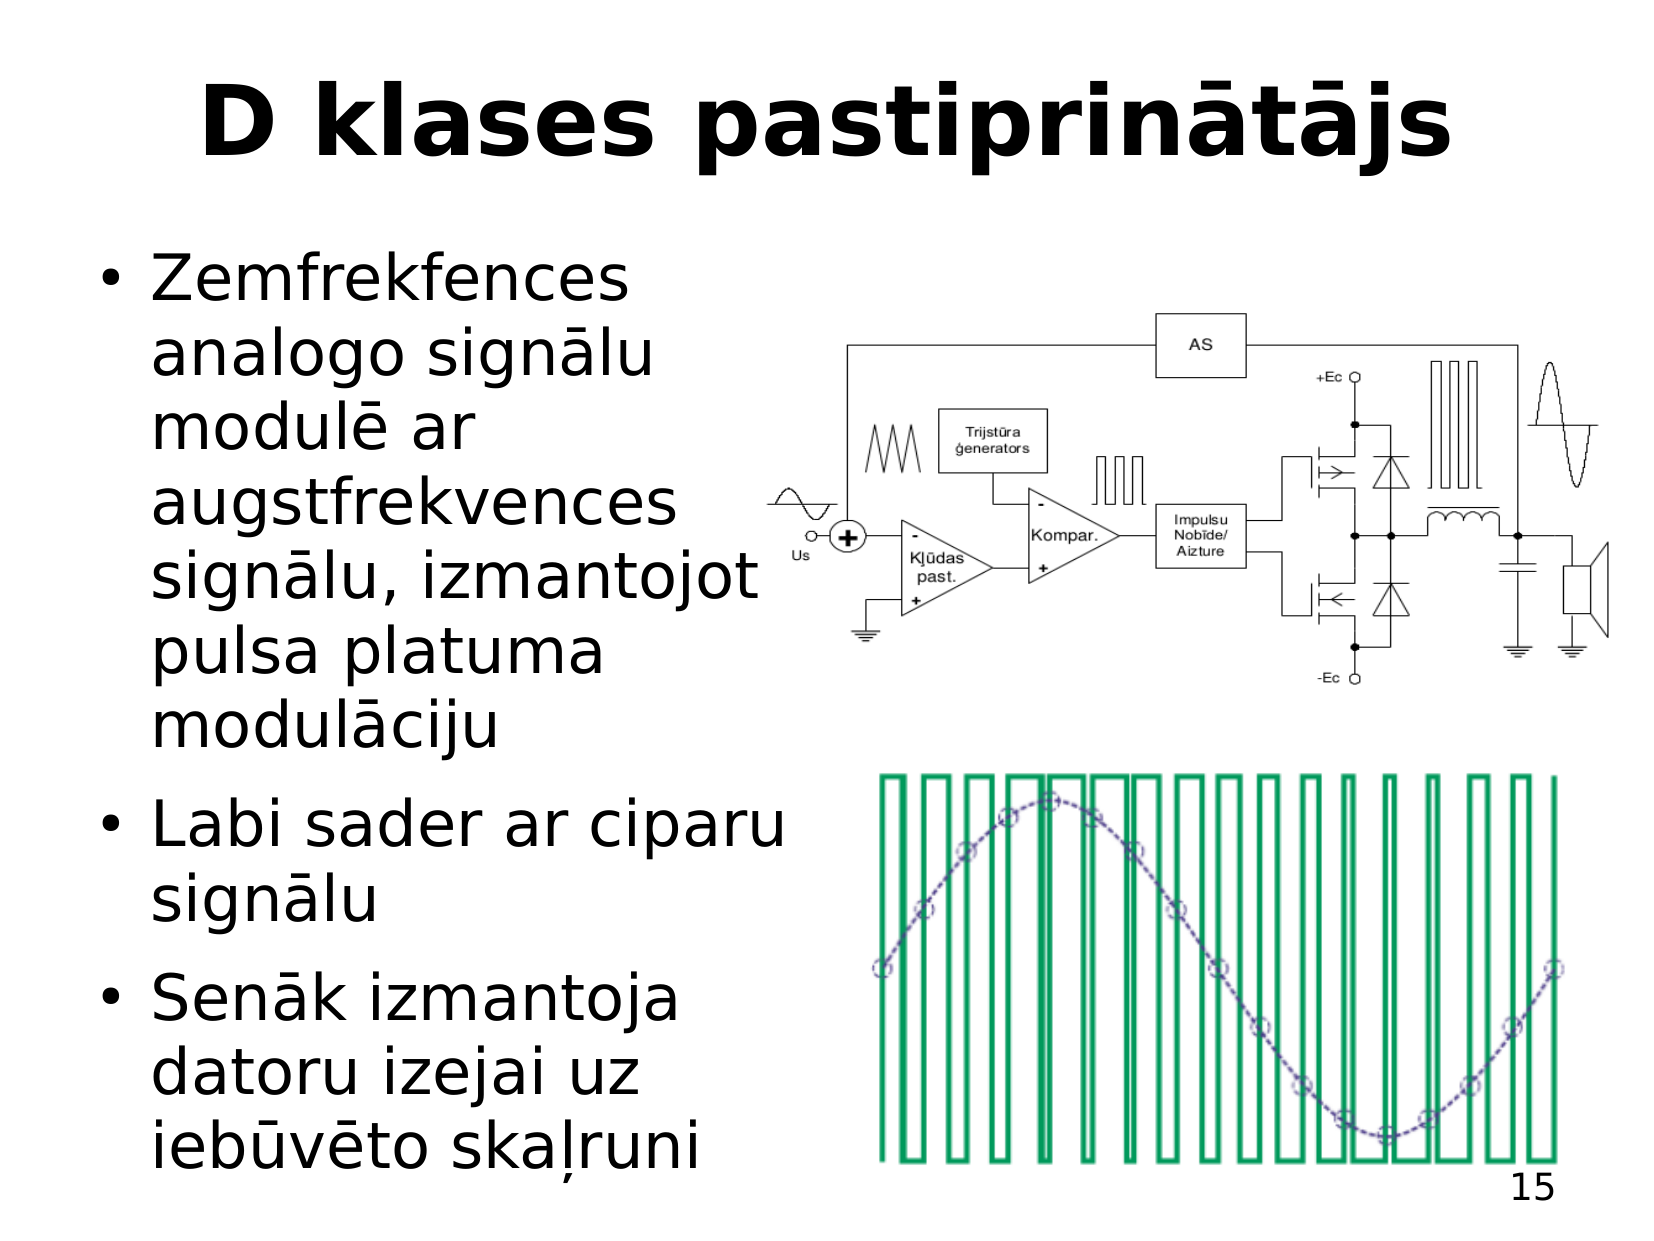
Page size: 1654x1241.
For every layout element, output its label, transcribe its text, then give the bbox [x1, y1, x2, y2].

list Zemfrekfences analogo signālu modulē ar augstfrekvences signālu, izmantojot pulsa platuma modulāciju Labi sader ar ciparu signālu Senāk izmantoja datoru izejai uz iebūvēto skaļruni [82, 241, 793, 1185]
title D klases pastiprinātājs [82, 49, 1571, 195]
picture [864, 758, 1572, 1172]
picture [793, 310, 1621, 690]
